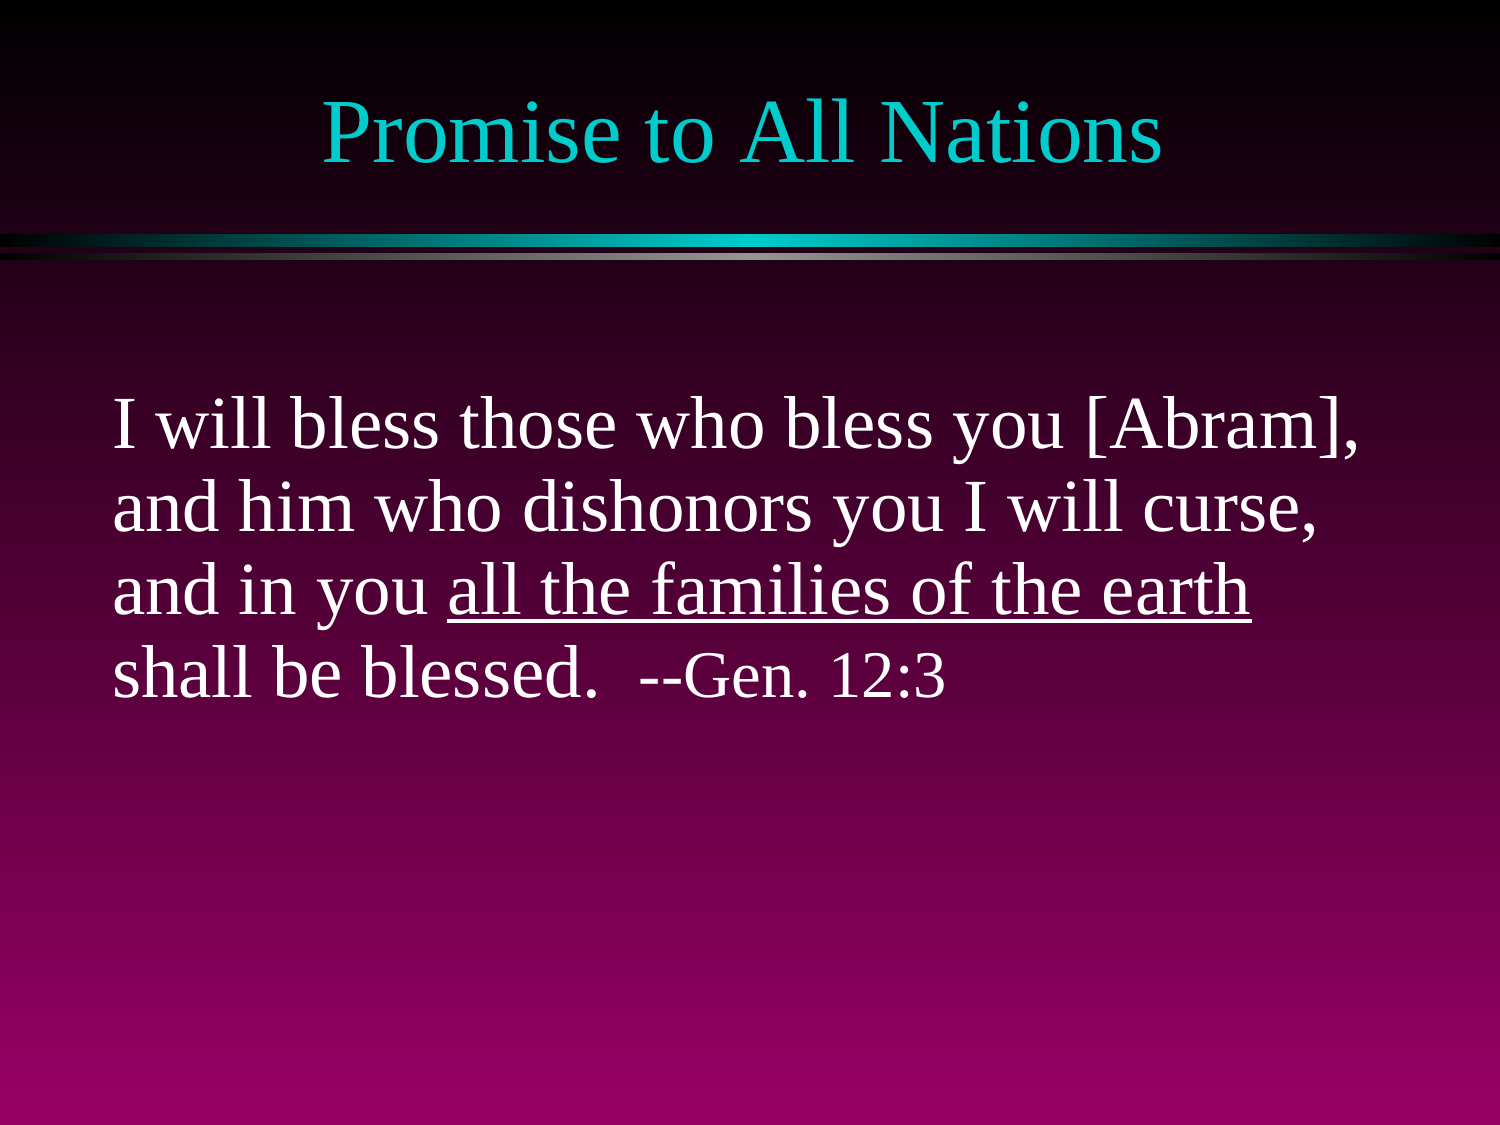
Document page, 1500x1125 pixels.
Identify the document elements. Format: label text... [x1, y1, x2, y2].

title Promise to All Nations [99, 44, 1388, 218]
text_box I will bless those who bless you [Abram], and him who dishonors you I will curse, and in you all the families of the earth shall be blessed. --Gen. 12:3 [97, 374, 1377, 722]
